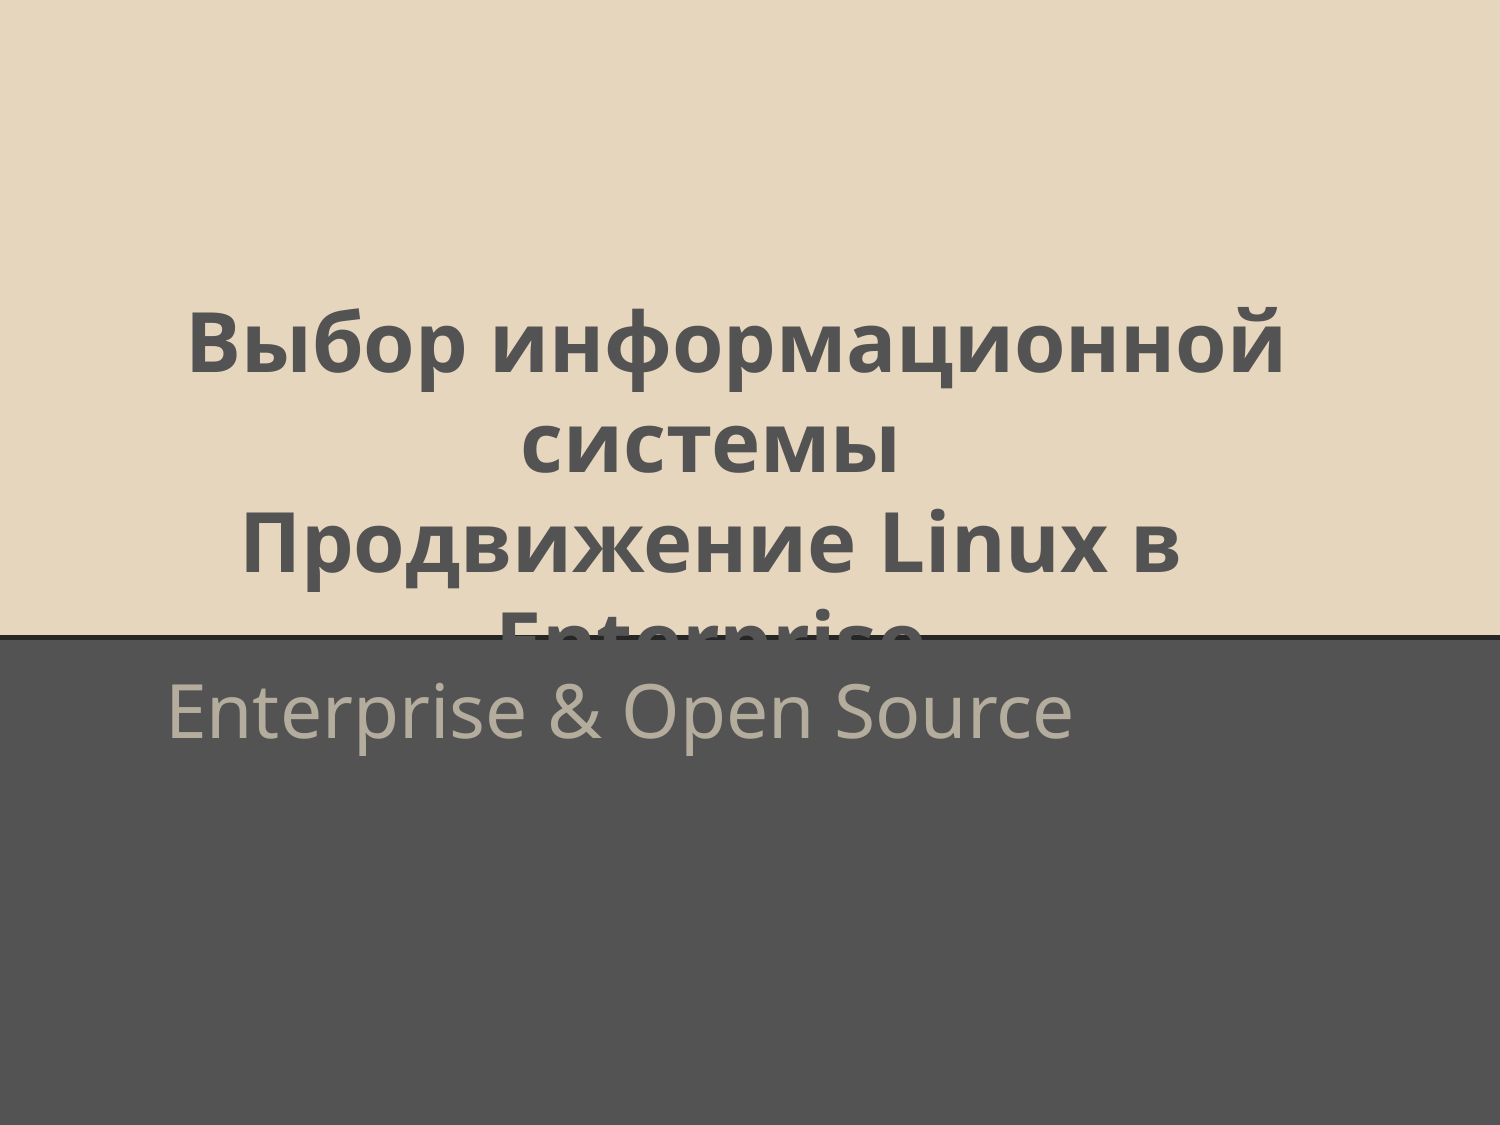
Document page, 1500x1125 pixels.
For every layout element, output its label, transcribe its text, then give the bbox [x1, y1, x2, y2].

subtitle Enterprise & Open Source [112, 648, 1388, 856]
title Выбор информационной системы Продвижение Linux в Enterprise [35, 353, 1388, 625]
